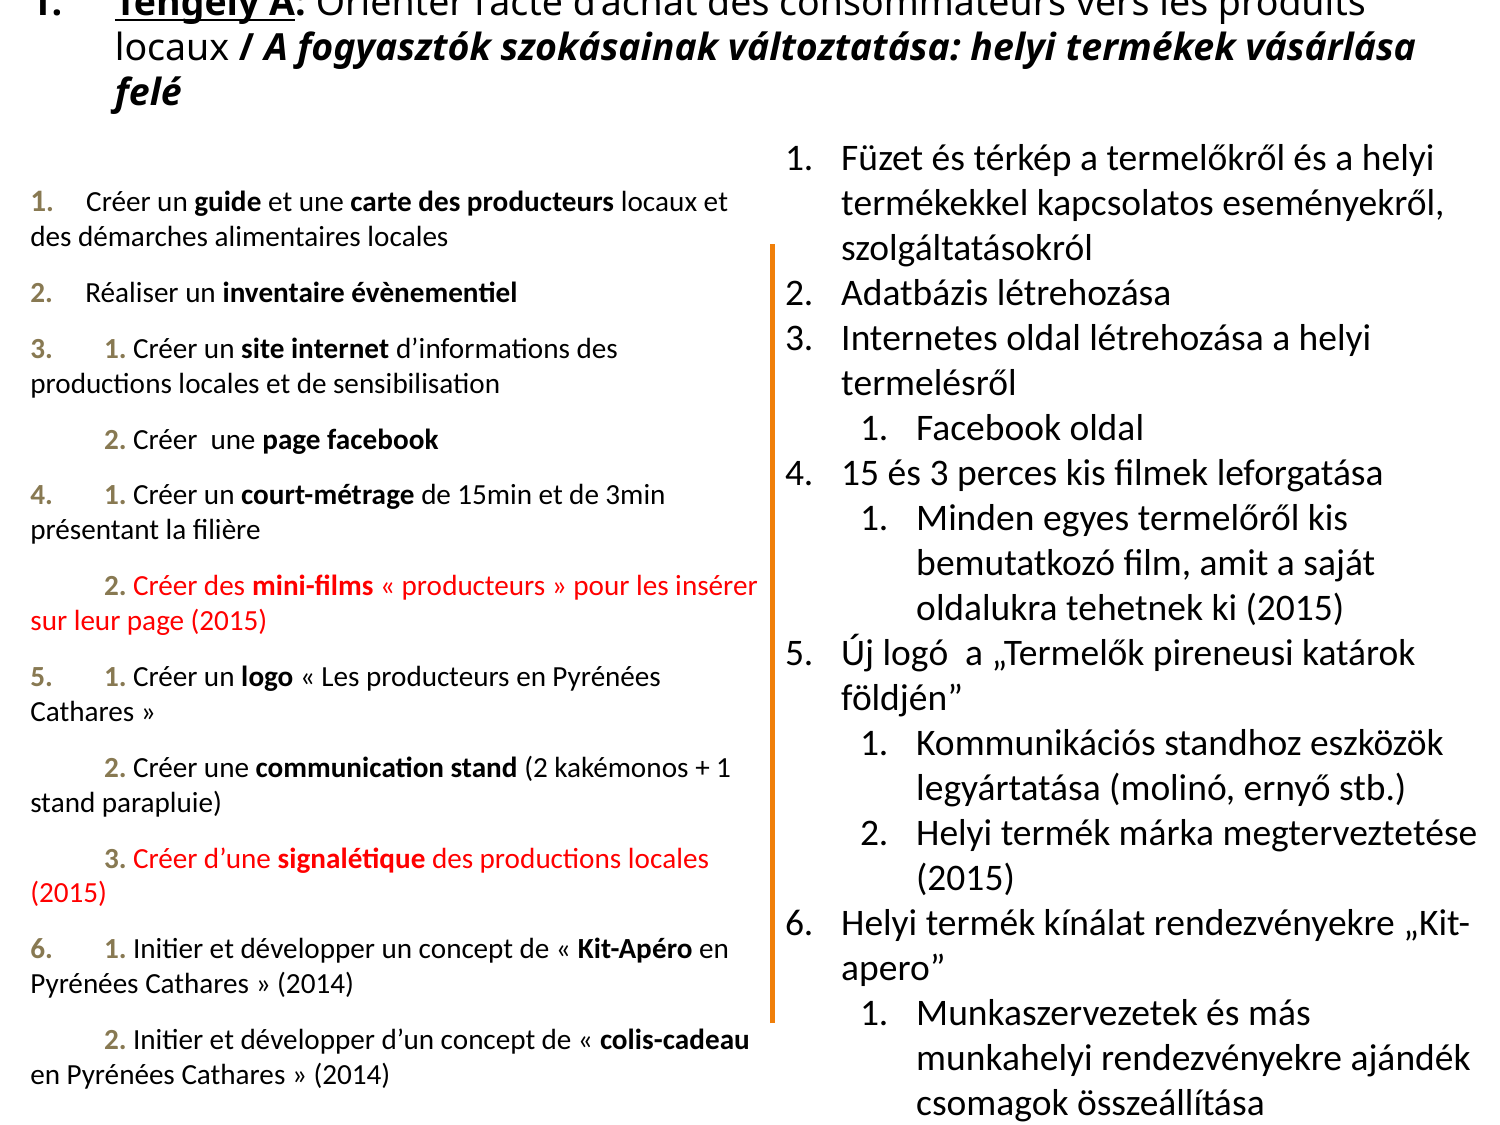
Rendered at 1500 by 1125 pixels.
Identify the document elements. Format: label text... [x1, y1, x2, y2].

list 1. Créer un guide et une carte des producteurs locaux et des démarches alimentaires locales 2. Réaliser un inventaire évènementiel 3. 1. Créer un site internet d’informations des productions locales et de sensibilisation 2. Créer une page facebook 4. 1. Créer un court-métrage de 15min et de 3min présentant la filière 2. Créer des mini-films « producteurs » pour les insérer sur leur page (2015) 5. 1. Créer un logo « Les producteurs en Pyrénées Cathares » 2. Créer une communication stand (2 kakémonos + 1 stand parapluie) 3. Créer d’une signalétique des productions locales (2015) 6. 1. Initier et développer un concept de « Kit-Apéro en Pyrénées Cathares » (2014) 2. Initier et développer d’un concept de « colis-cadeau en Pyrénées Cathares » (2014) [0, 172, 770, 1059]
title Tengely A: Orienter l’acte d’achat des consommateurs vers les produits locaux / A fogyasztók szokásainak változtatása: helyi termékek vásárlása felé [0, 0, 1497, 92]
text_box Füzet és térkép a termelőkről és a helyi termékekkel kapcsolatos eseményekről, szolgáltatásokról Adatbázis létrehozása Internetes oldal létrehozása a helyi termelésről Facebook oldal 15 és 3 perces kis filmek leforgatása Minden egyes termelőről kis bemutatkozó film, amit a saját oldalukra tehetnek ki (2015) Új logó a „Termelők pireneusi katárok földjén” Kommunikációs standhoz eszközök legyártatása (molinó, ernyő stb.) Helyi termék márka megterveztetése (2015) Helyi termék kínálat rendezvényekre „Kit-apero” Munkaszervezetek és más munkahelyi rendezvényekre ajándék csomagok összeállítása [770, 125, 1497, 1125]
